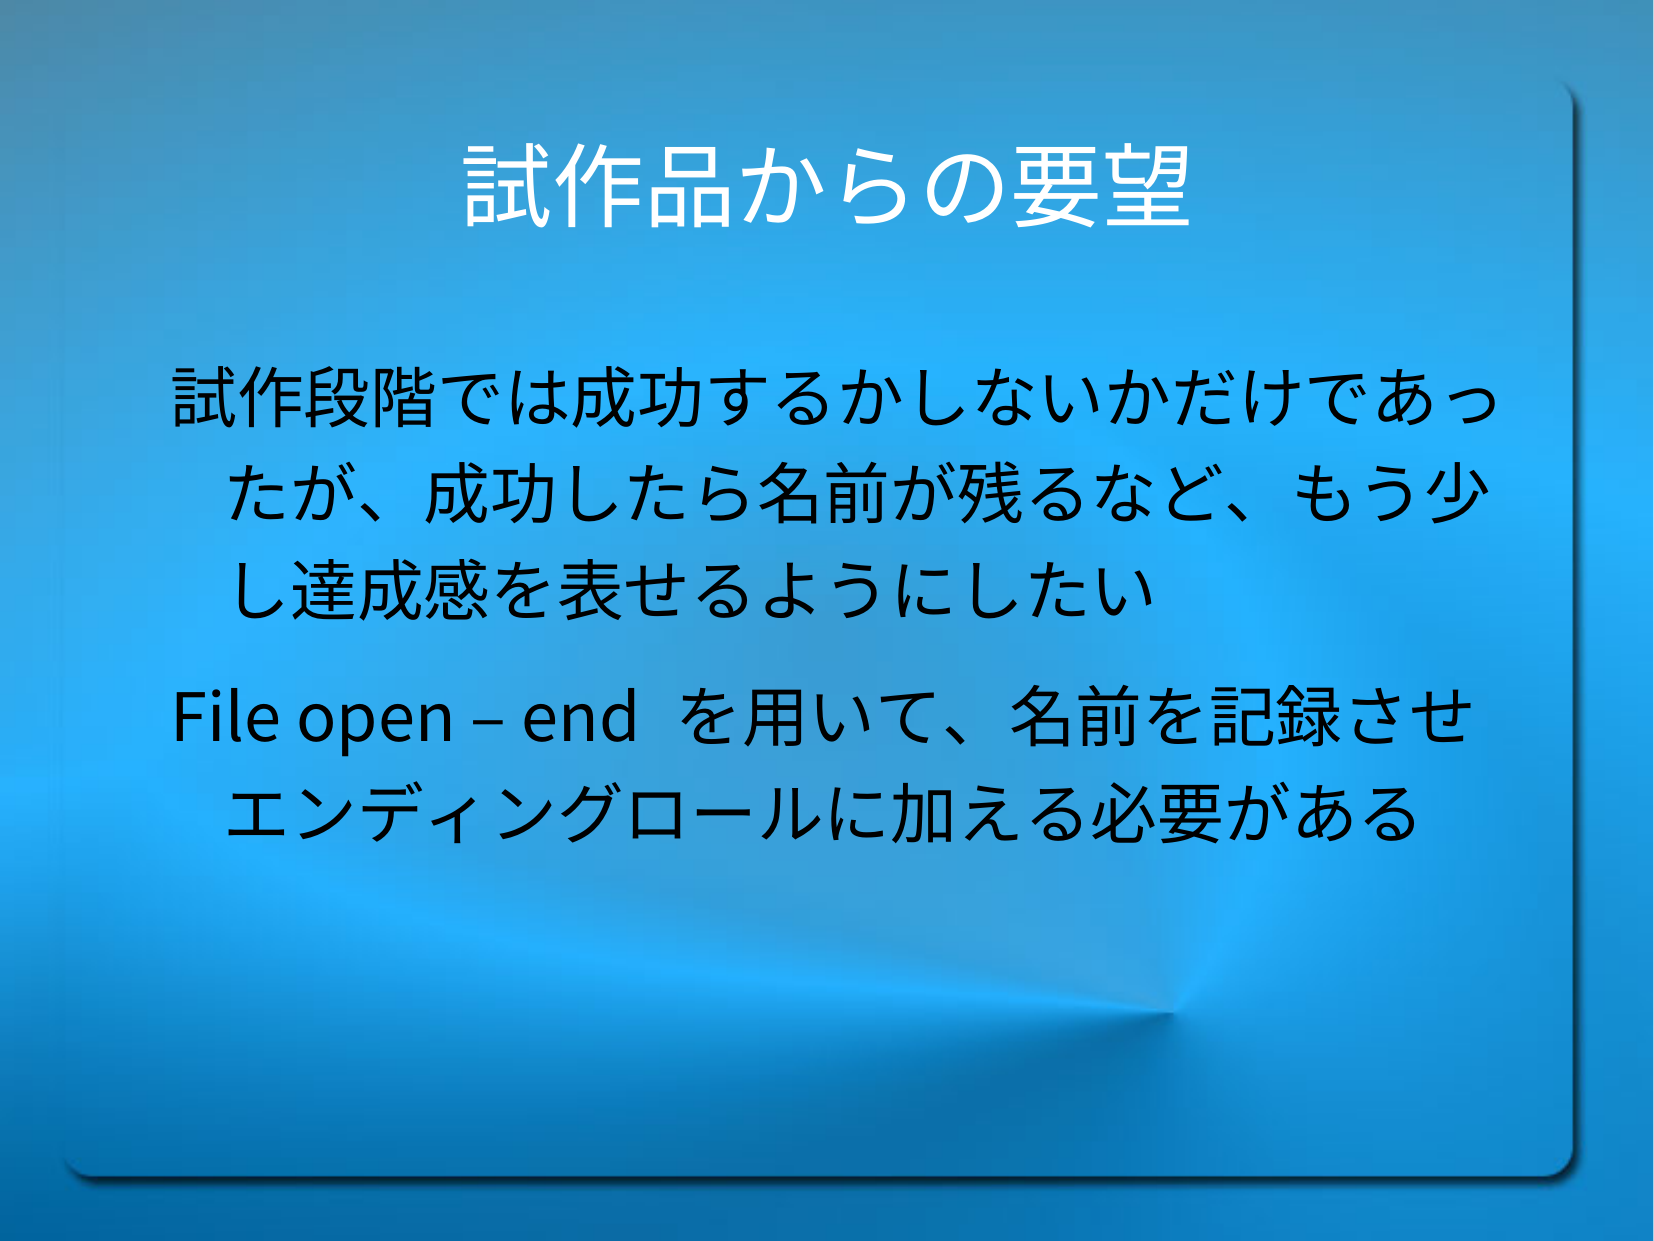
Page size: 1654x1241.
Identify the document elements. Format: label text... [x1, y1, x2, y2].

title 試作品からの要望 [121, 88, 1534, 273]
list 試作段階では成功するかしないかだけであったが、成功したら名前が残るなど、もう少し達成感を表せるようにしたい File open – end を用いて、名前を記録させエンディングロールに加える必要がある [152, 344, 1534, 1127]
picture [0, 0, 1654, 1241]
